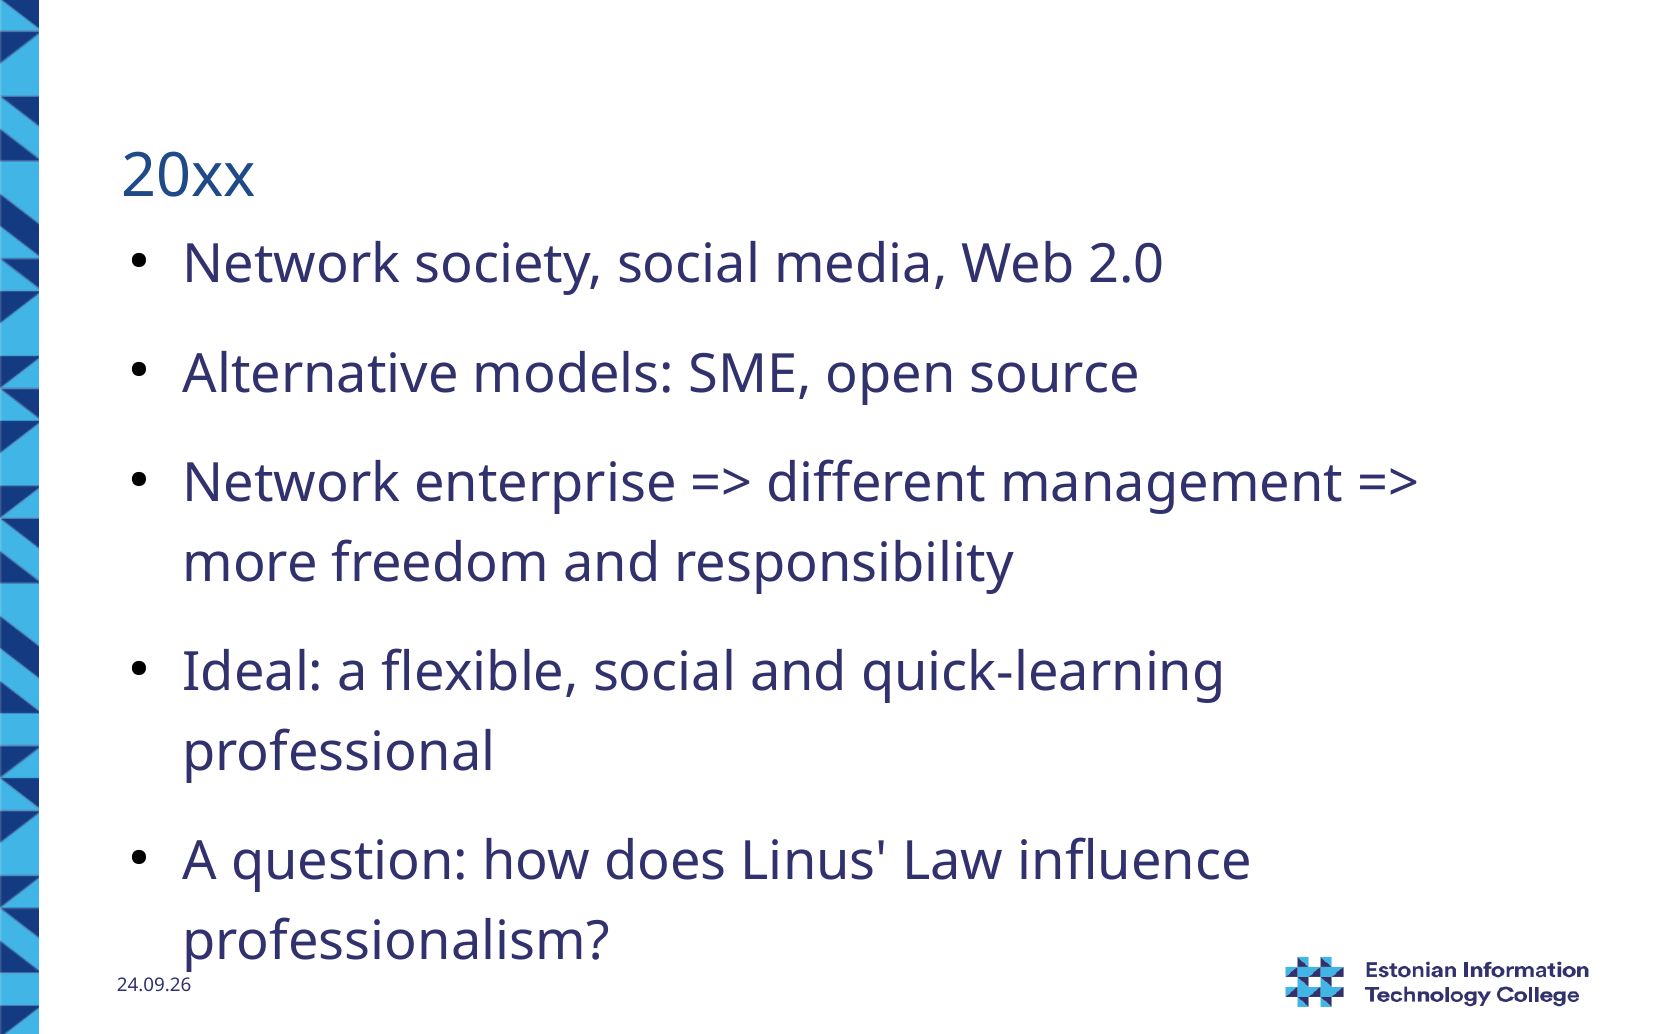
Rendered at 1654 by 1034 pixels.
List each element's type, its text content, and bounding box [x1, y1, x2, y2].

title 20xx [121, 85, 1534, 259]
list Network society, social media, Web 2.0 Alternative models: SME, open source Network enterprise => different management => more freedom and responsibility Ideal: a flexible, social and quick-learning professional A question: how does Linus' Law influence professionalism? [111, 224, 1524, 1034]
